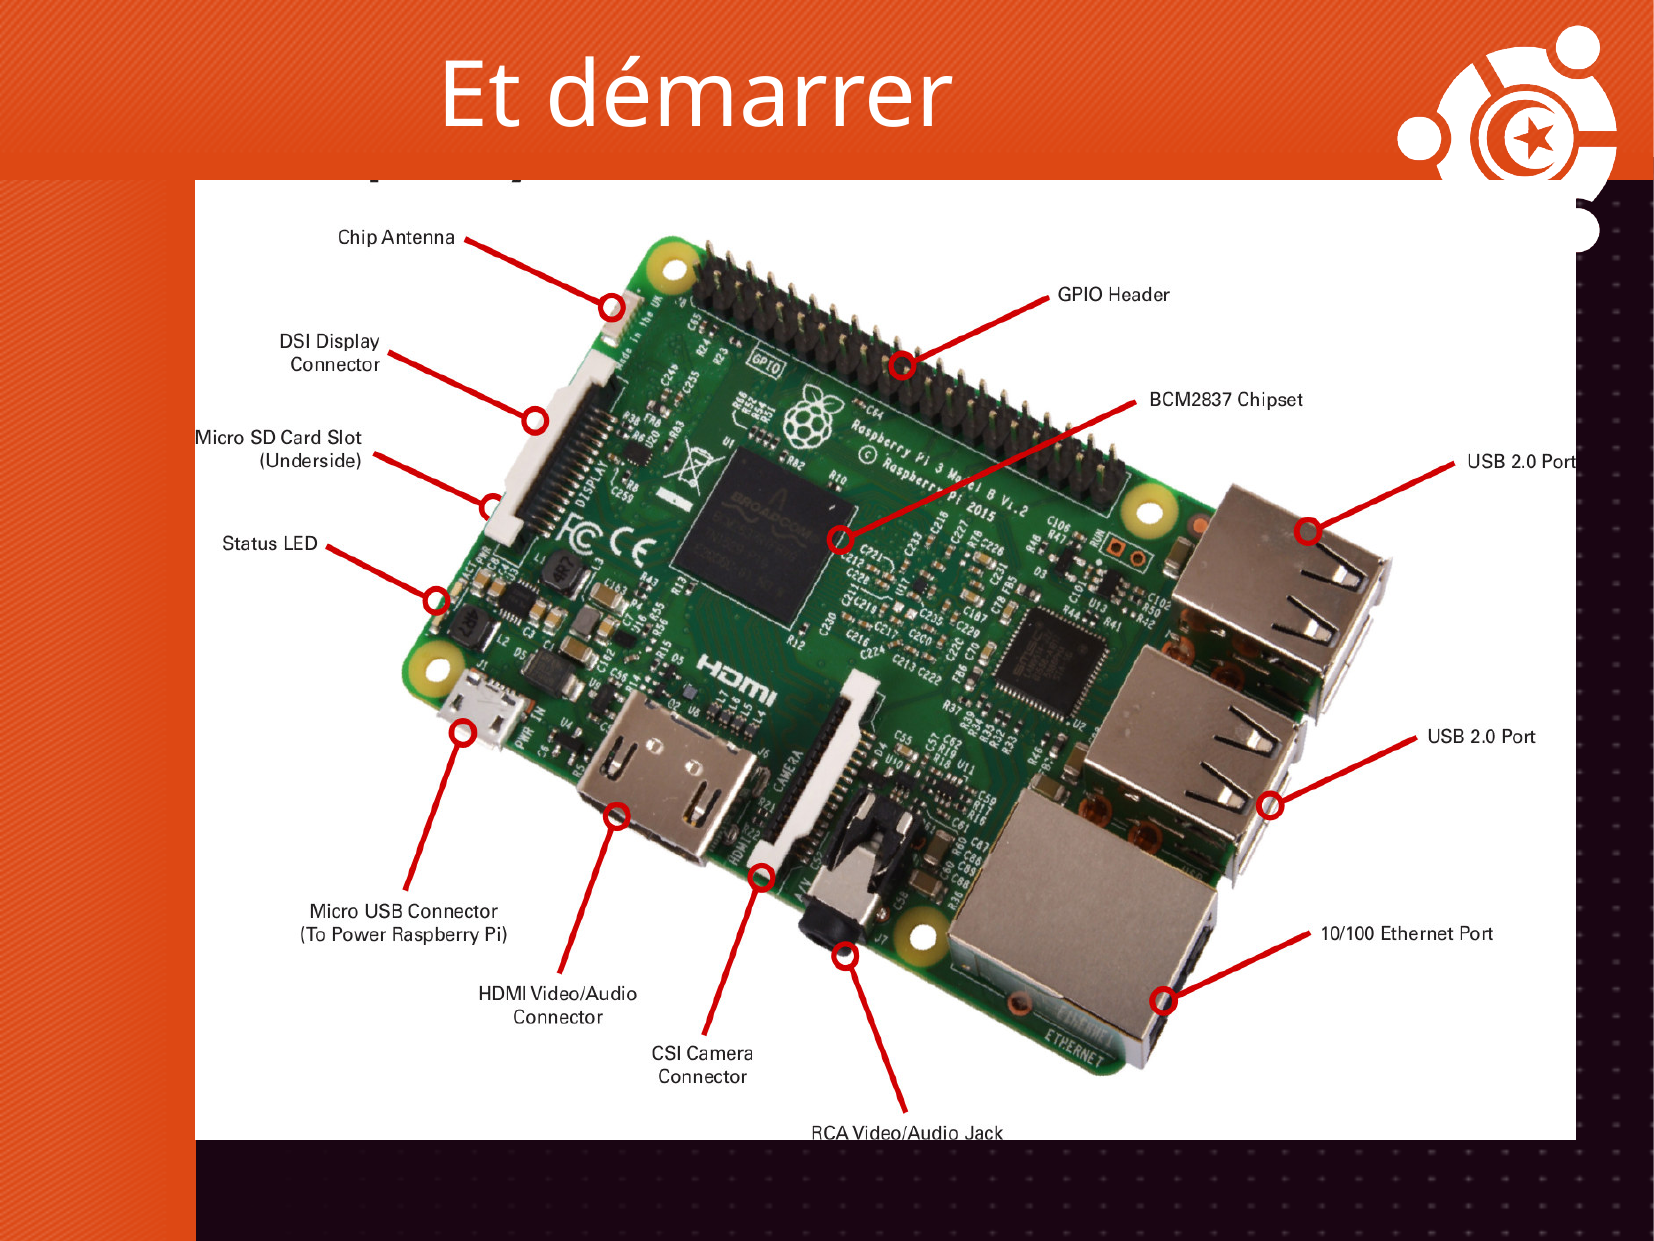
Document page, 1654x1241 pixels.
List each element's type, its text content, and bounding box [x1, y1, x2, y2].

picture [0, 0, 1654, 1241]
title Et démarrer [0, 2, 1394, 181]
